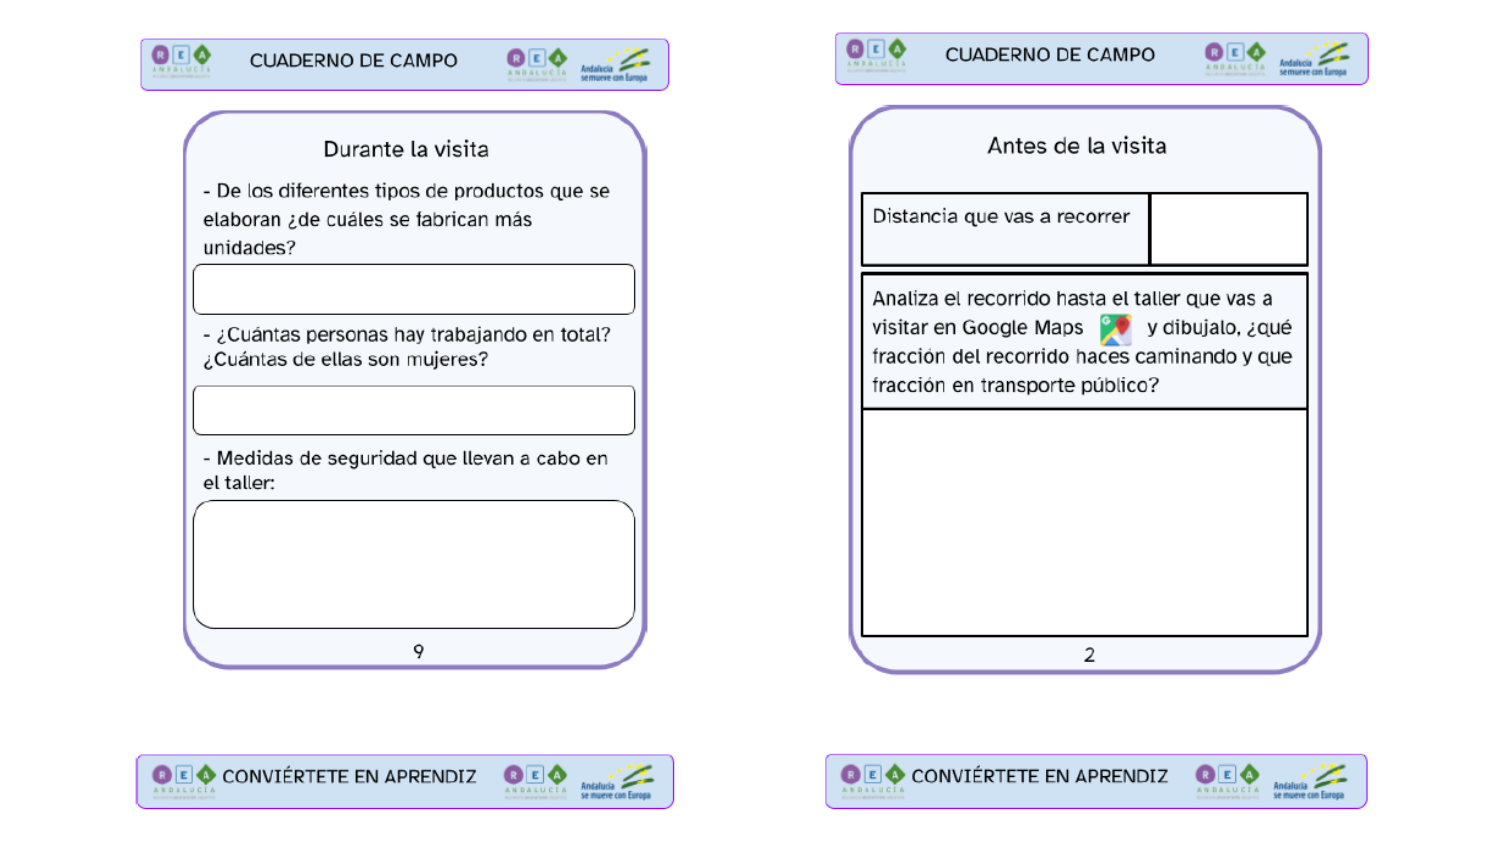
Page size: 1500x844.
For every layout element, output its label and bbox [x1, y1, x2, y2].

picture [126, 24, 684, 819]
picture [818, 24, 1380, 819]
